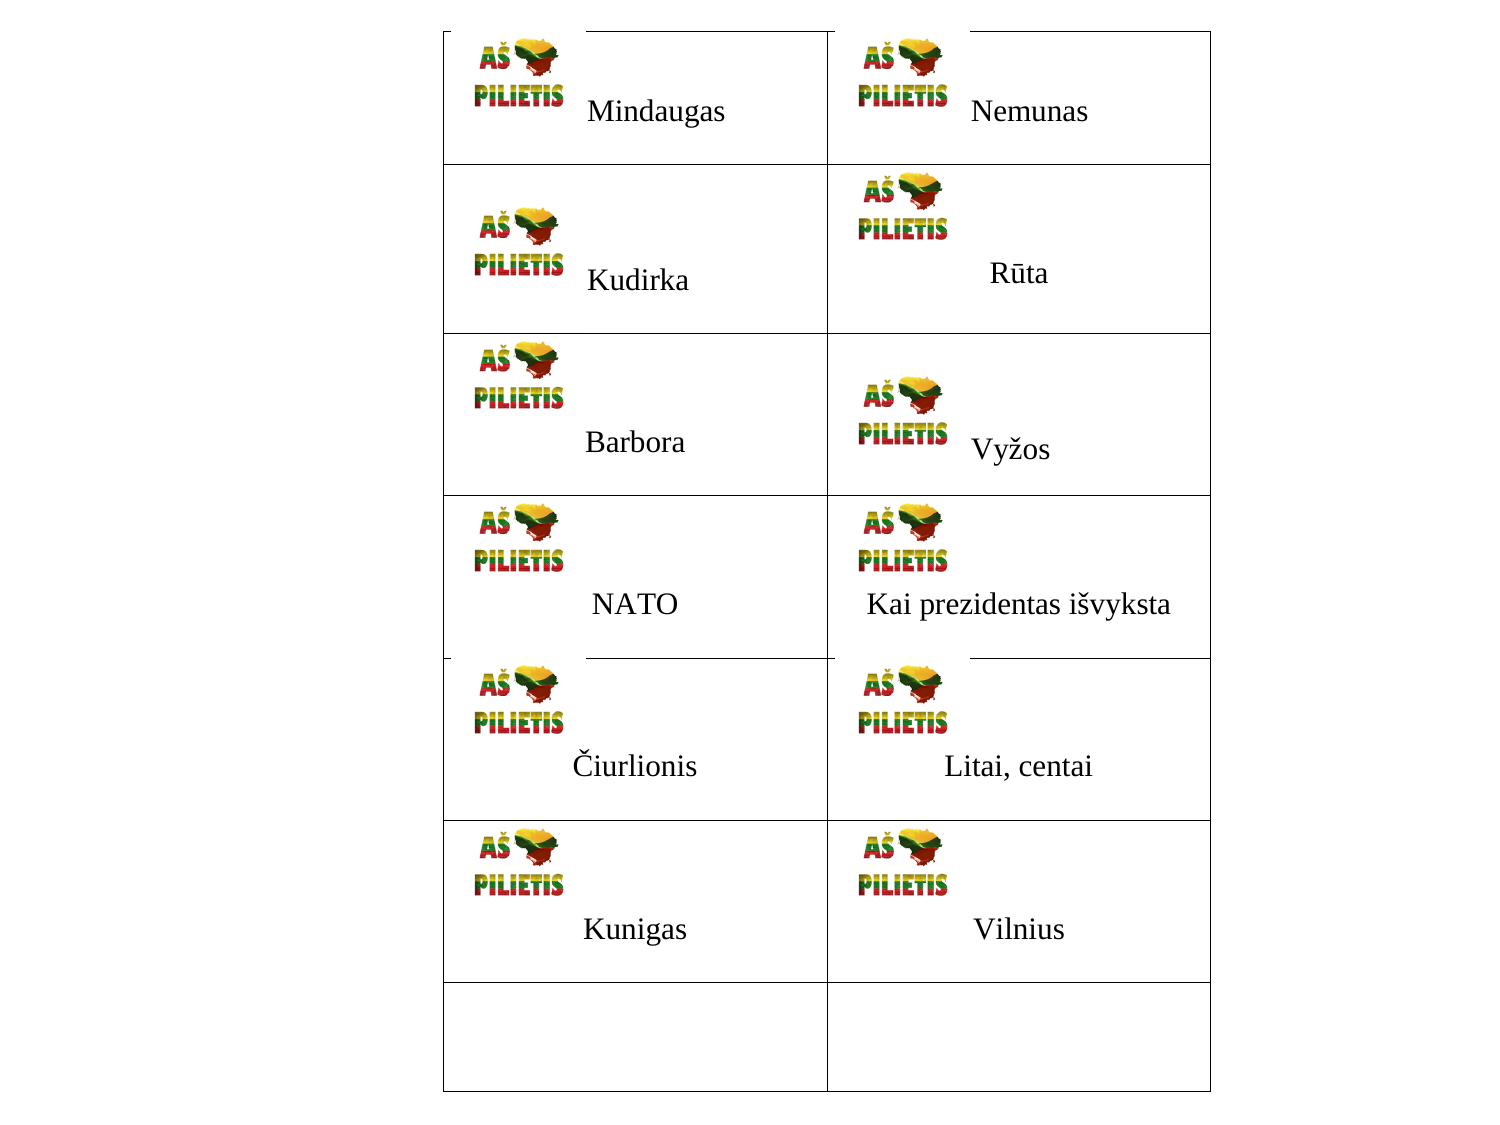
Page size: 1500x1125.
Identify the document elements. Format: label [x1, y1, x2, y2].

picture [442, 30, 1214, 1094]
